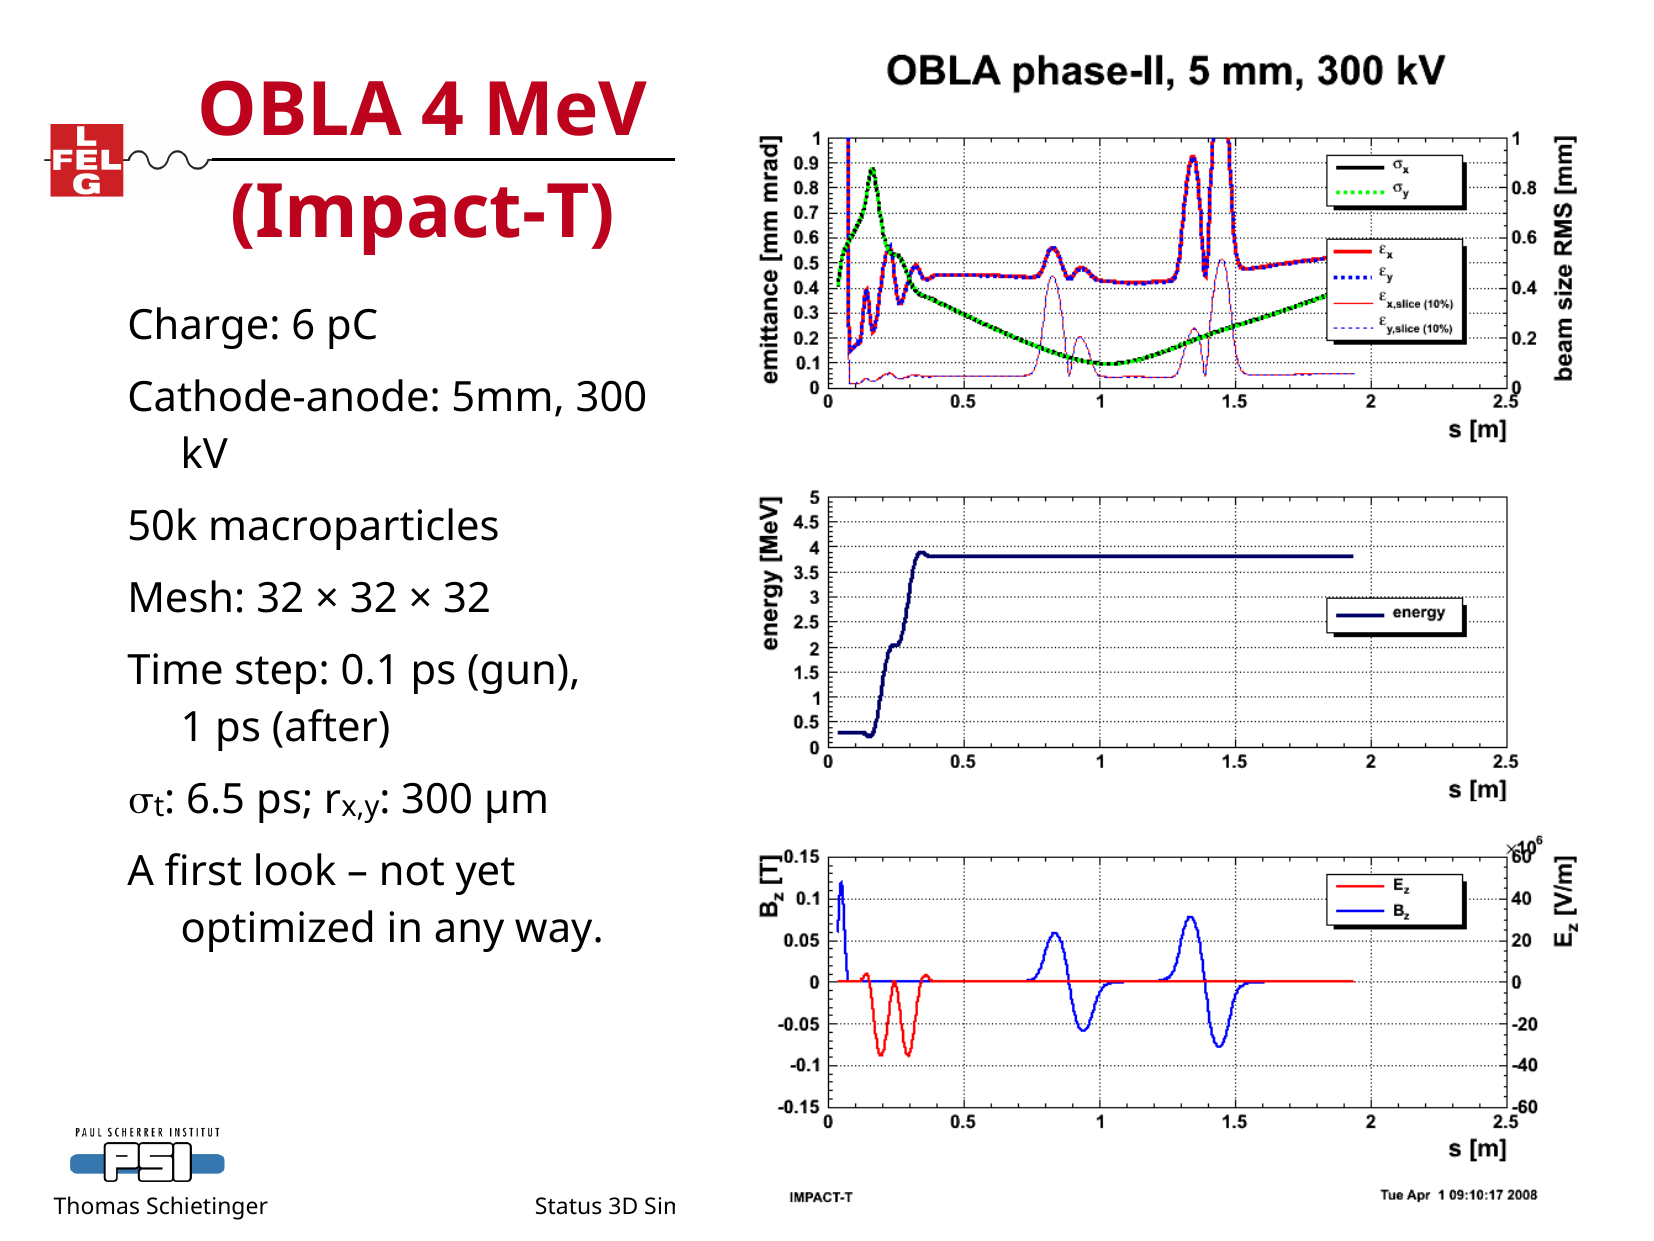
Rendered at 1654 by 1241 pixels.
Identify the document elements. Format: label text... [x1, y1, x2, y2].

list Charge: 6 pC Cathode-anode: 5mm, 300 kV 50k macroparticles Mesh: 32 × 32 × 32 Time step: 0.1 ps (gun), 1 ps (after) t: 6.5 ps; rx,y: 300 µm A first look – not yet optimized in any way. [109, 294, 668, 1105]
picture [61, 1115, 235, 1190]
picture [675, 34, 1654, 1233]
title OBLA 4 MeV (Impact-T) [103, 70, 743, 245]
picture [42, 118, 103, 202]
